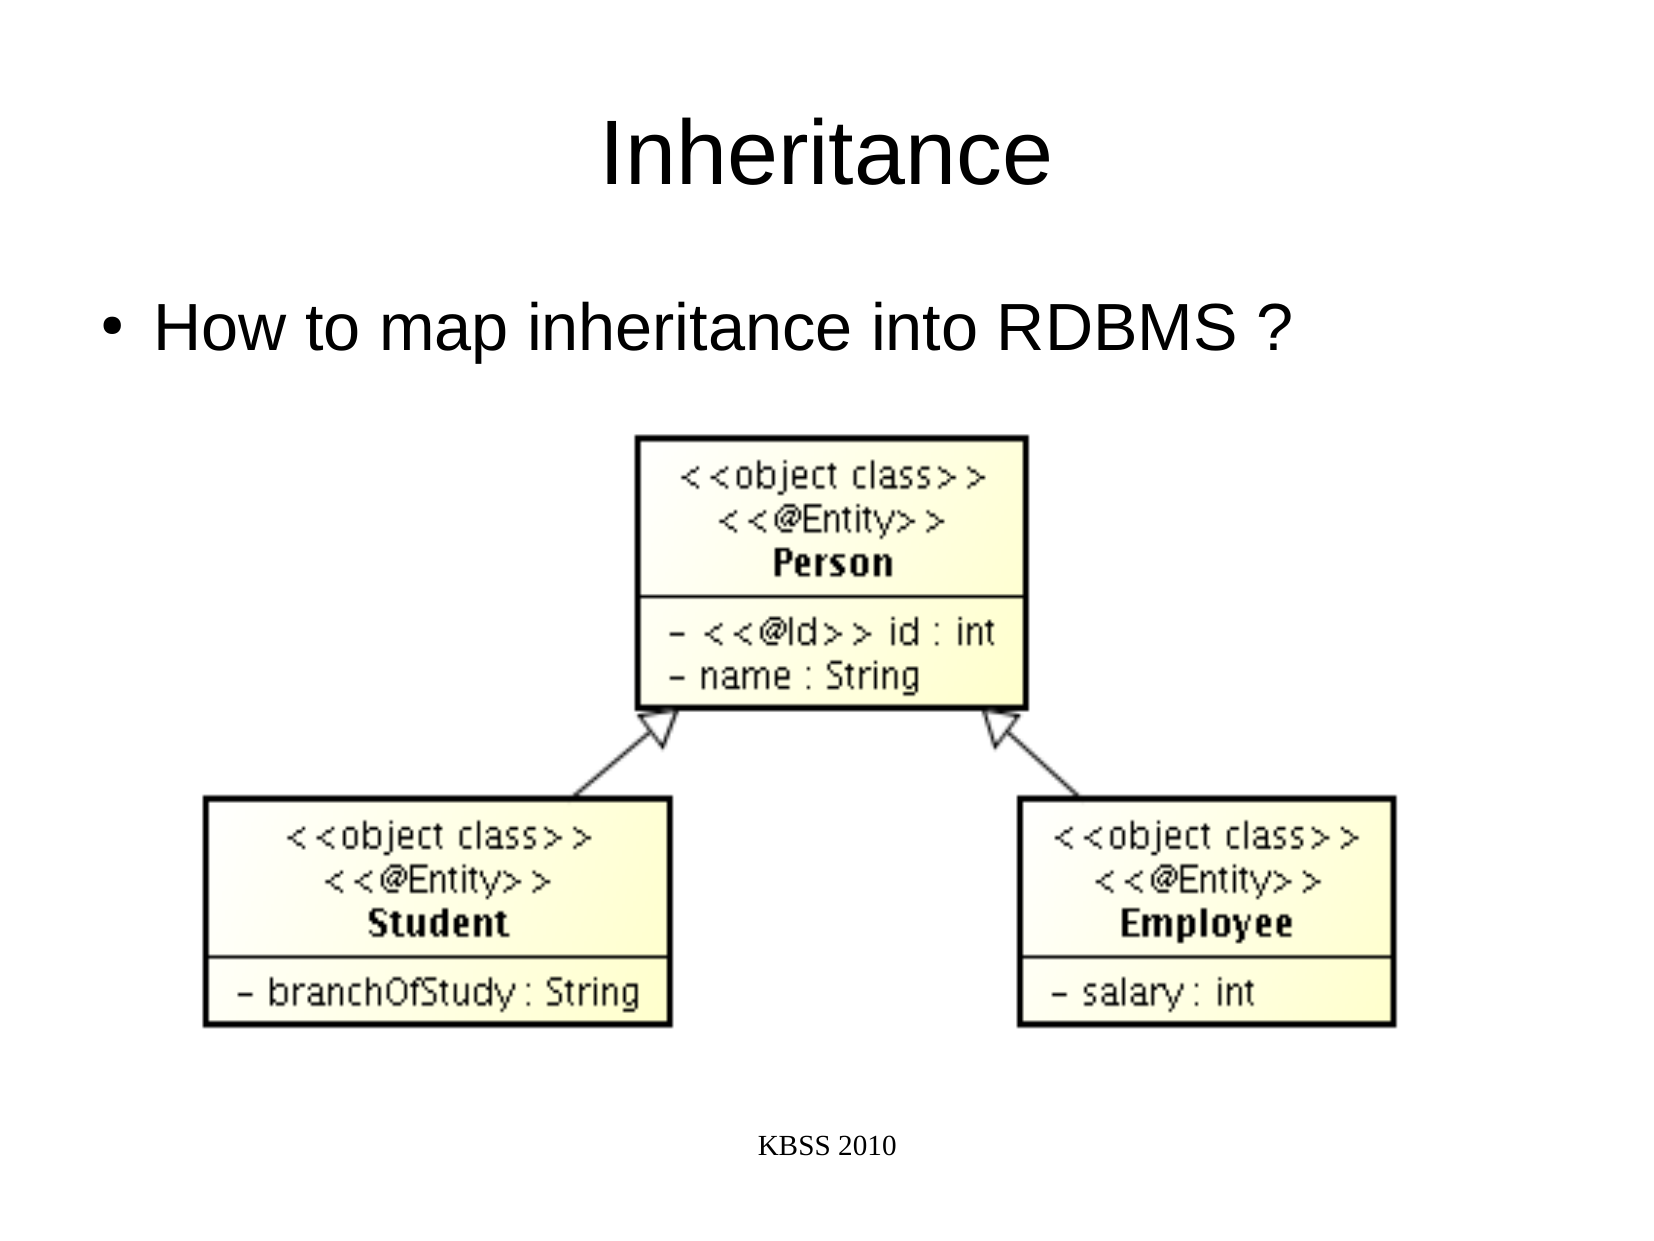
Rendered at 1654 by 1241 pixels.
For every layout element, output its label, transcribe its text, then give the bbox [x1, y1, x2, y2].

picture [163, 383, 1447, 1063]
title Inheritance [82, 49, 1571, 257]
list How to map inheritance into RDBMS ? [82, 290, 1571, 1109]
